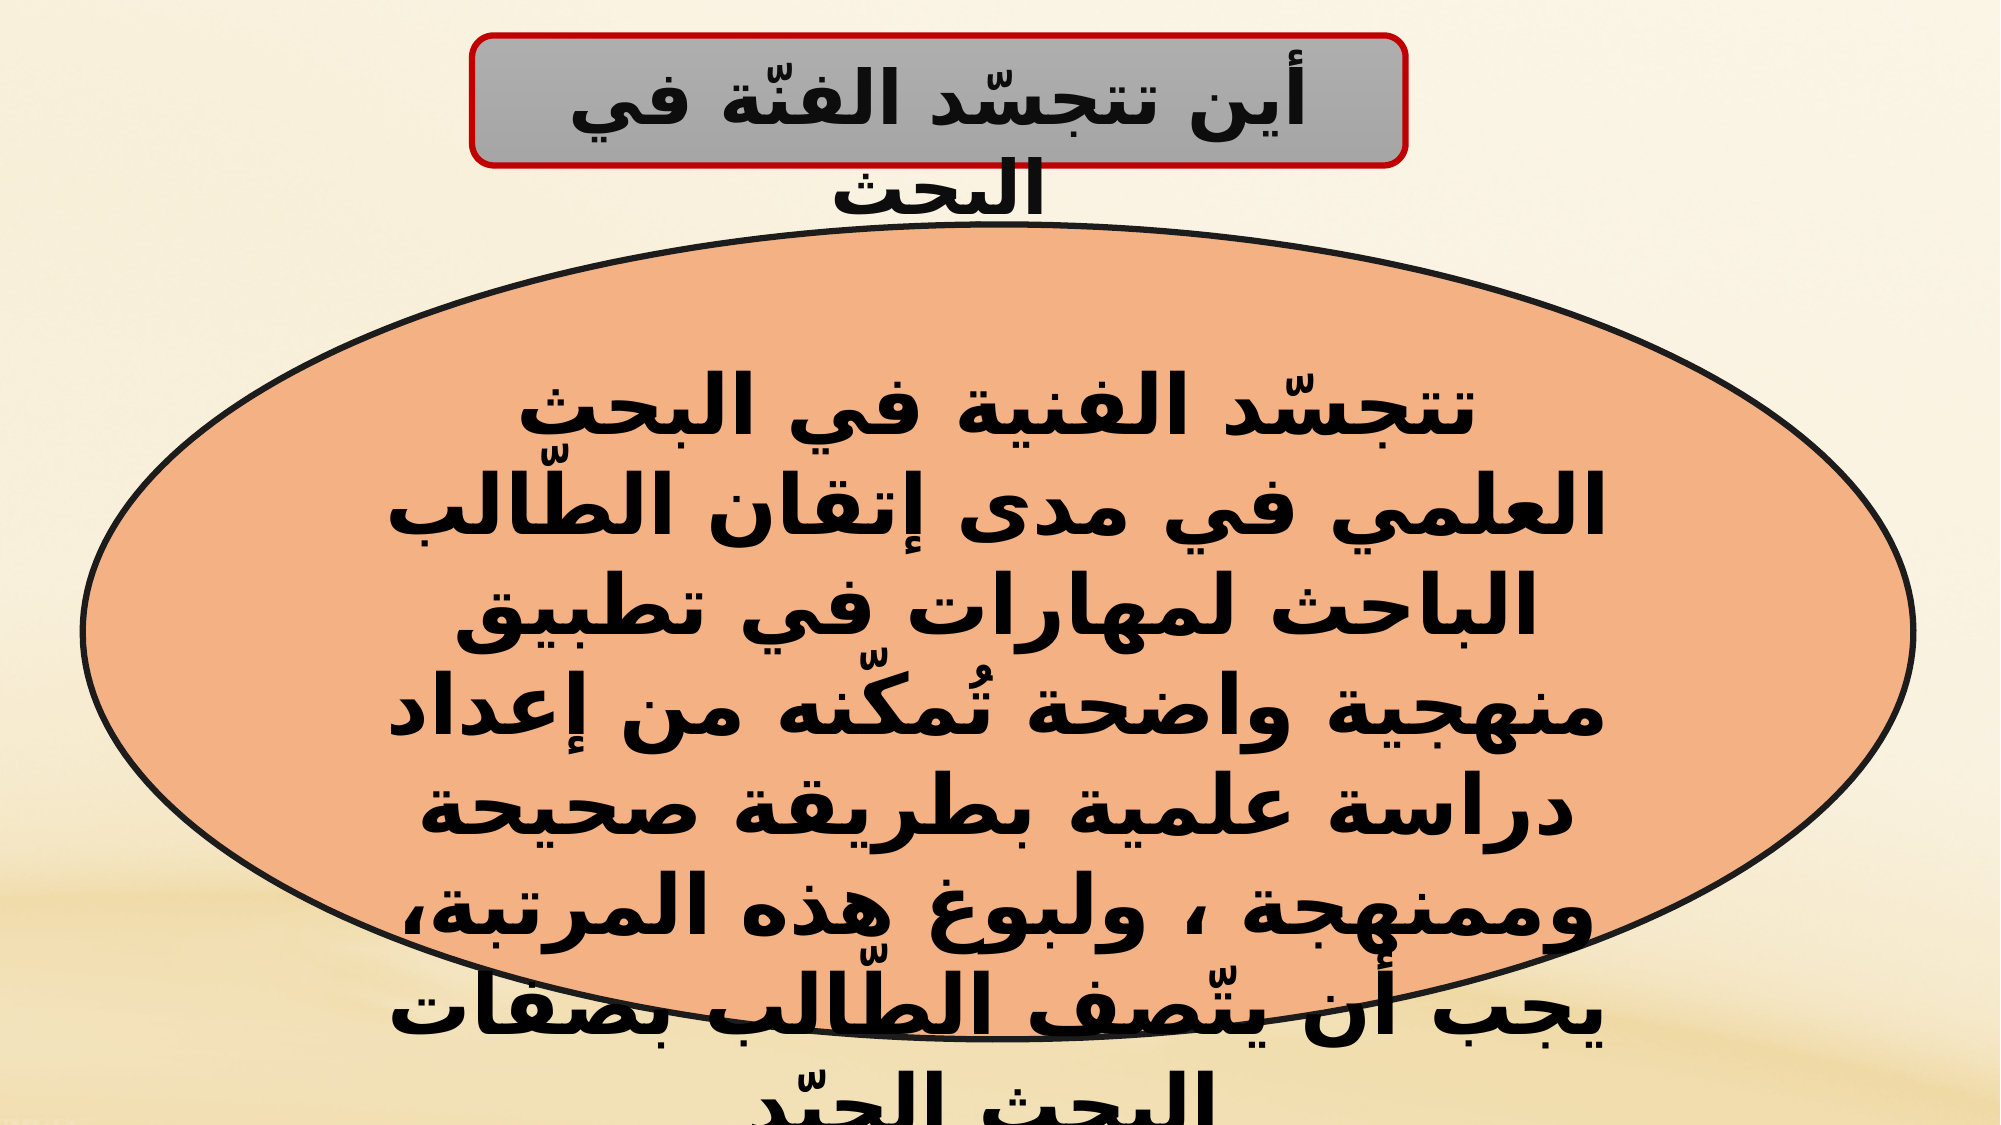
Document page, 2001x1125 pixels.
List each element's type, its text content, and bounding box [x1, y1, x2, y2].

picture [0, 0, 2000, 1125]
text_box تتجسّد الفنية في البحث العلمي في مدى إتقان الطّالب الباحث لمهارات في تطبيق منهجية واضحة تُمكّنه من إعداد دراسة علمية بطريقة صحيحة وممنهجة ، ولبوغ هذه المرتبة، يجب أن يتّصف الطّالب بصفات البحث الجيّد,, [82, 224, 1914, 1040]
text_box أين تتجسّد الفنّة في البحث [472, 35, 1406, 166]
